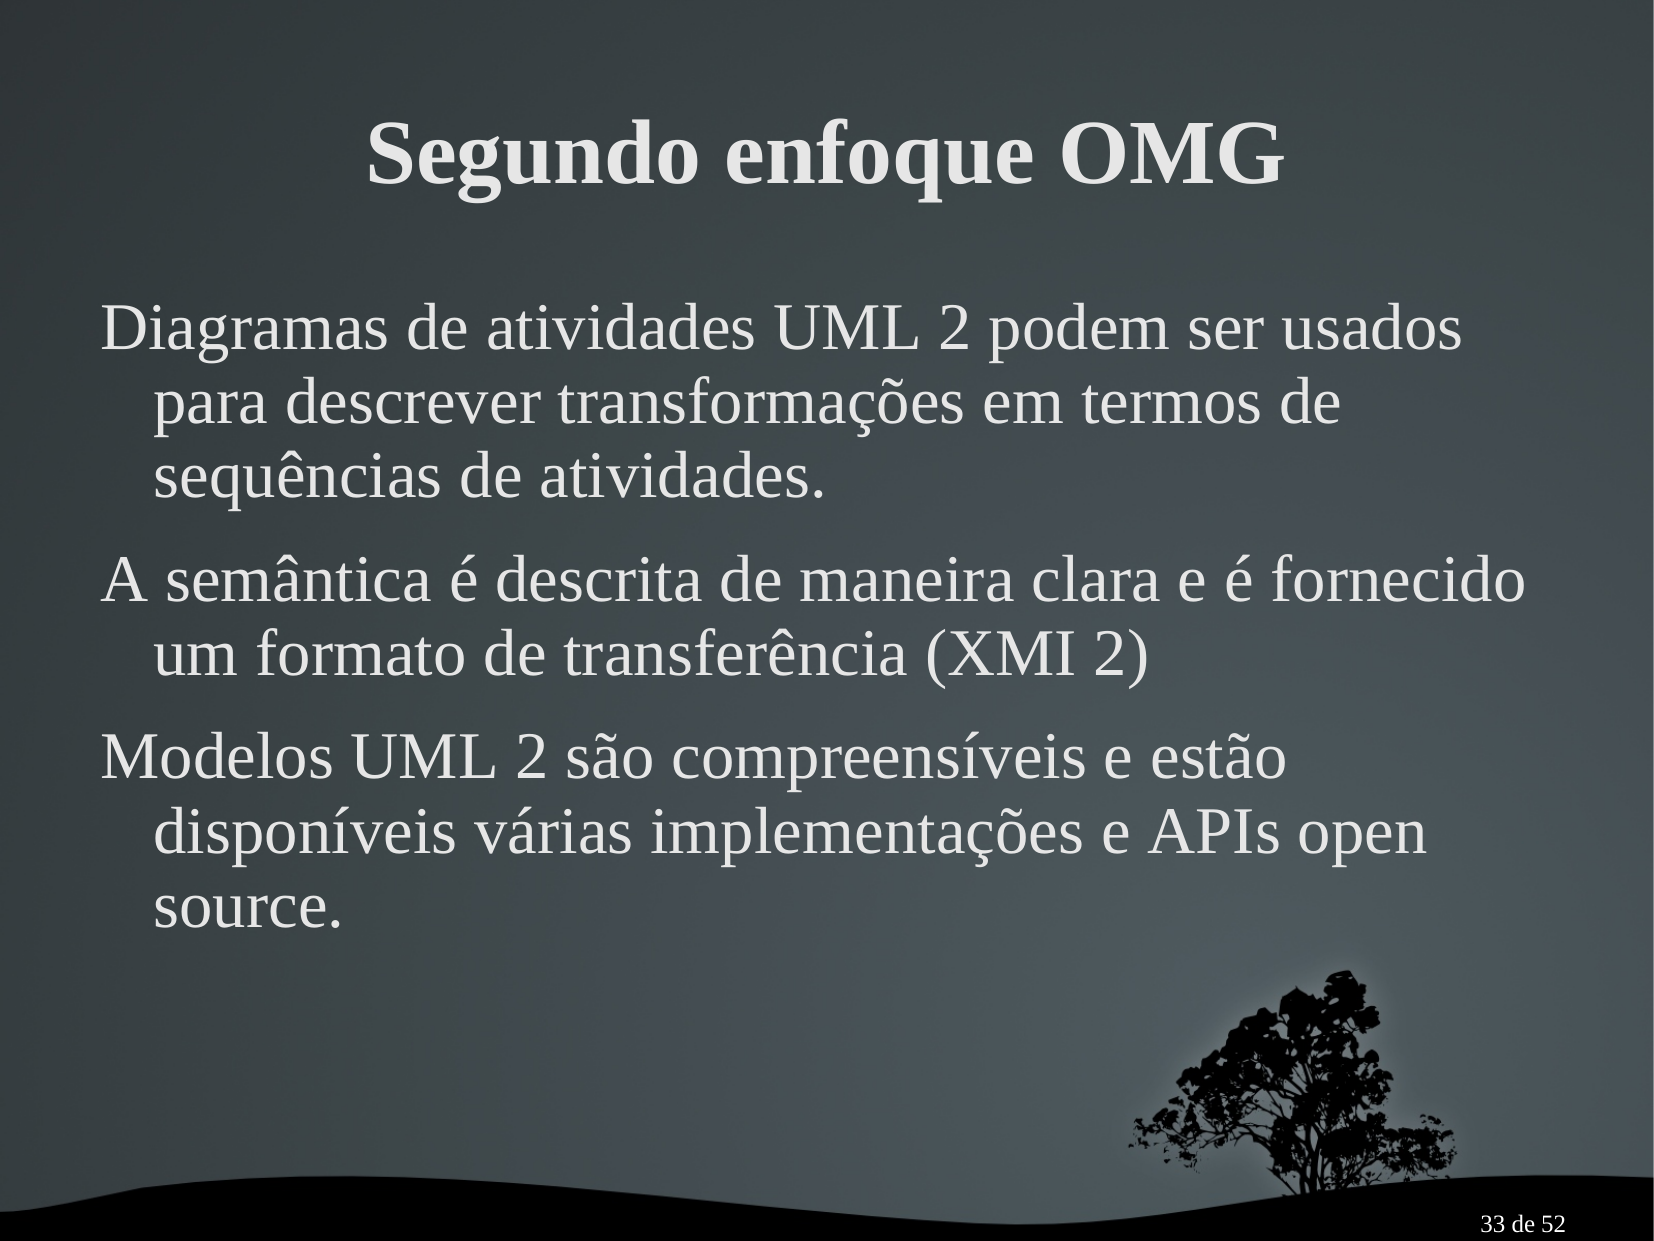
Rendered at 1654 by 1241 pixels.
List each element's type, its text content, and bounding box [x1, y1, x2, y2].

list Diagramas de atividades UML 2 podem ser usados para descrever transformações em termos de sequências de atividades. A semântica é descrita de maneira clara e é fornecido um formato de transferência (XMI 2) Modelos UML 2 são compreensíveis e estão disponíveis várias implementações e APIs open source. [82, 290, 1571, 1109]
picture [0, 0, 1654, 1241]
title Segundo enfoque OMG [82, 49, 1571, 257]
